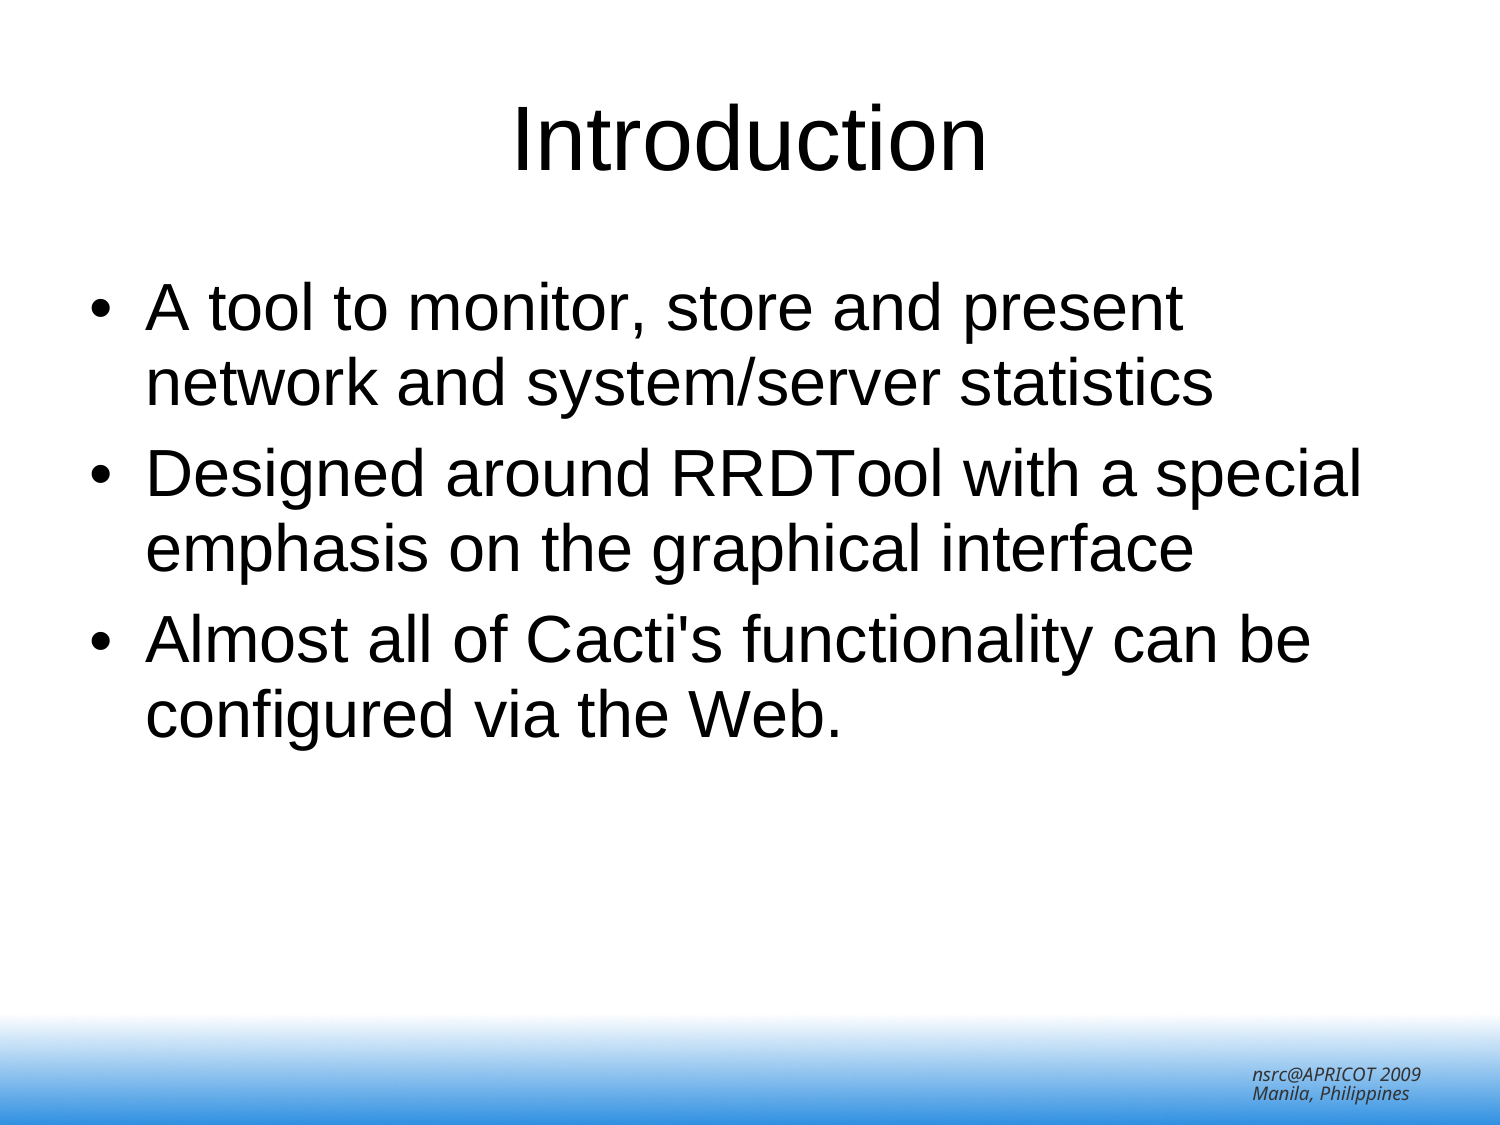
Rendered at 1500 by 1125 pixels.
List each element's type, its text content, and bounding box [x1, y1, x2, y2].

title Introduction [75, 45, 1426, 233]
picture [0, 1012, 1500, 1125]
list A tool to monitor, store and present network and system/server statistics Designed around RRDTool with a special emphasis on the graphical interface Almost all of Cacti's functionality can be configured via the Web. [75, 262, 1426, 1006]
